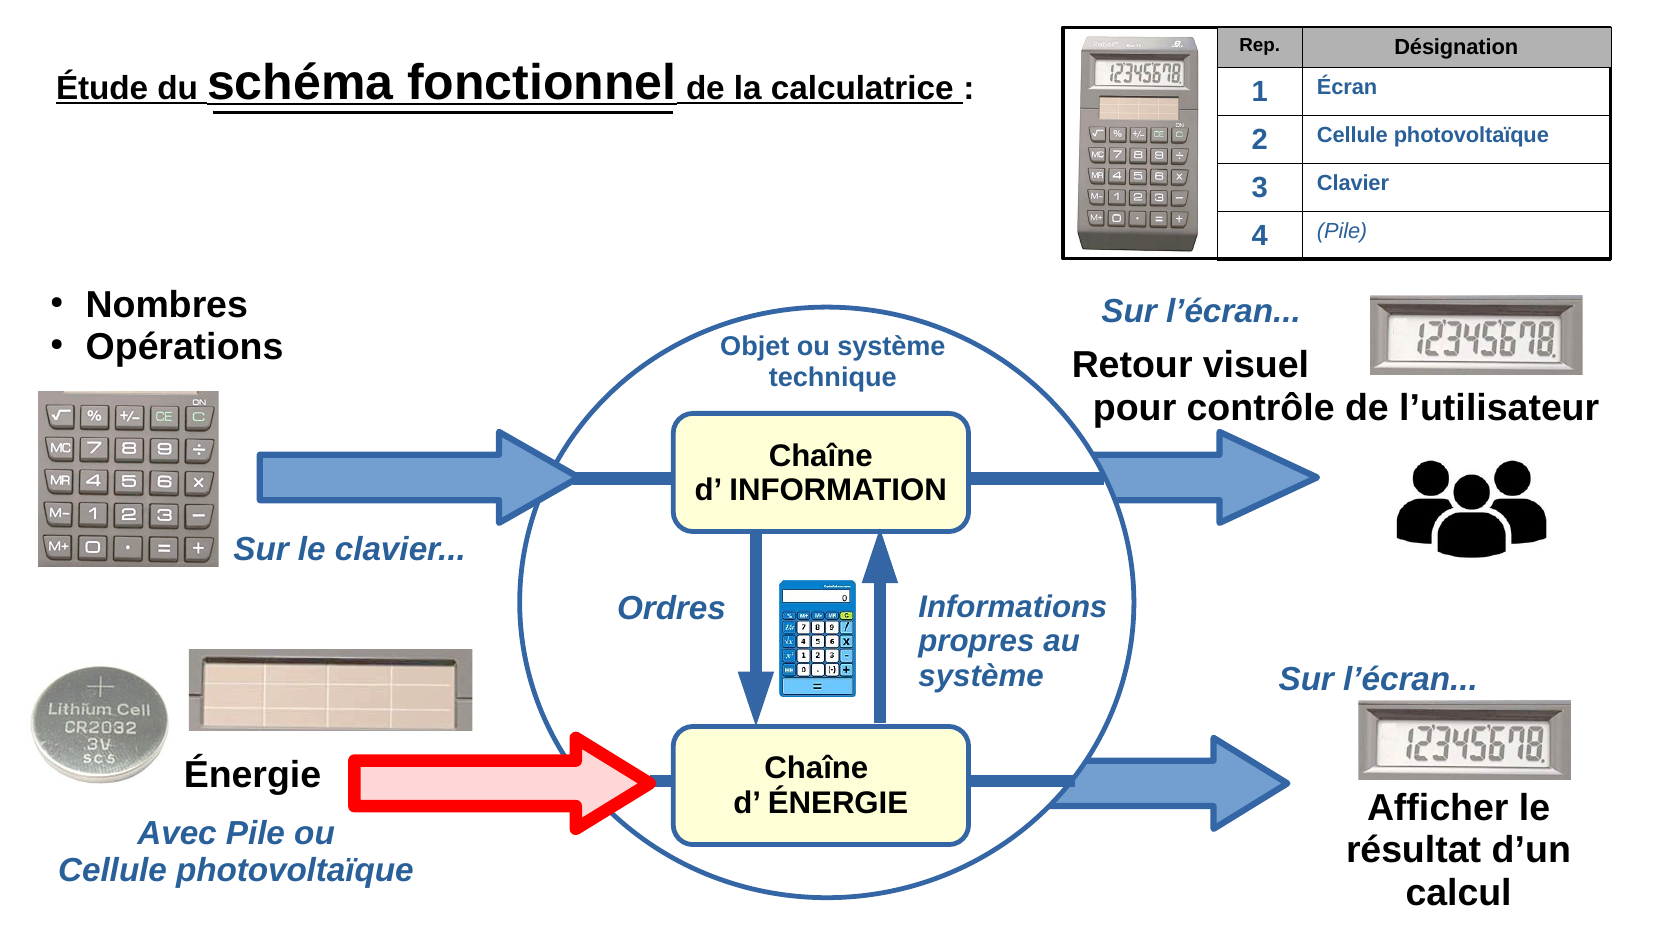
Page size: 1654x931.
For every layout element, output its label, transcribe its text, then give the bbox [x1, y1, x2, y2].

text_box Chaîne d’ INFORMATION [673, 413, 969, 532]
picture [779, 580, 856, 697]
text_box Retour visuel pour contrôle de l’utilisateur [1057, 336, 1636, 436]
picture [25, 661, 175, 785]
text_box [733, 307, 920, 321]
text_box Informations propres au système [903, 581, 1134, 704]
text_box Sur l’écran... [1263, 652, 1524, 709]
text_box Objet ou système technique [696, 321, 969, 402]
table_header Désignation [1303, 28, 1611, 67]
text_box Afficher le résultat d’un calcul [1299, 779, 1619, 921]
picture [1393, 457, 1548, 560]
text_box Sur le clavier... [218, 522, 497, 579]
picture [1075, 35, 1199, 253]
table_cell 4 [1218, 212, 1302, 260]
picture [1358, 700, 1571, 780]
table_cell 1 [1218, 68, 1302, 115]
text_box Chaîne d’ ÉNERGIE [673, 726, 969, 845]
table_header Rep. [1218, 28, 1302, 67]
text_box [259, 335, 1318, 898]
table_cell 3 [1218, 164, 1302, 211]
text_box Ordres [602, 581, 745, 638]
table_cell (Pile) [1303, 212, 1611, 260]
text_box Avec Pile ou Cellule photovoltaïque [35, 807, 438, 910]
table_cell Cellule photovoltaïque [1303, 116, 1611, 163]
text_box Sur l’écran... [1086, 285, 1347, 342]
table_cell Clavier [1303, 164, 1611, 211]
picture [779, 580, 785, 589]
picture [188, 649, 473, 731]
table_cell 2 [1218, 116, 1302, 163]
picture [38, 391, 219, 567]
text_box Nombres Opérations [35, 275, 485, 378]
text_box Étude du schéma fonctionnel de la calculatrice : [41, 47, 1028, 155]
table_cell Écran [1303, 68, 1611, 115]
picture [1370, 295, 1583, 375]
text_box Énergie [126, 746, 378, 804]
